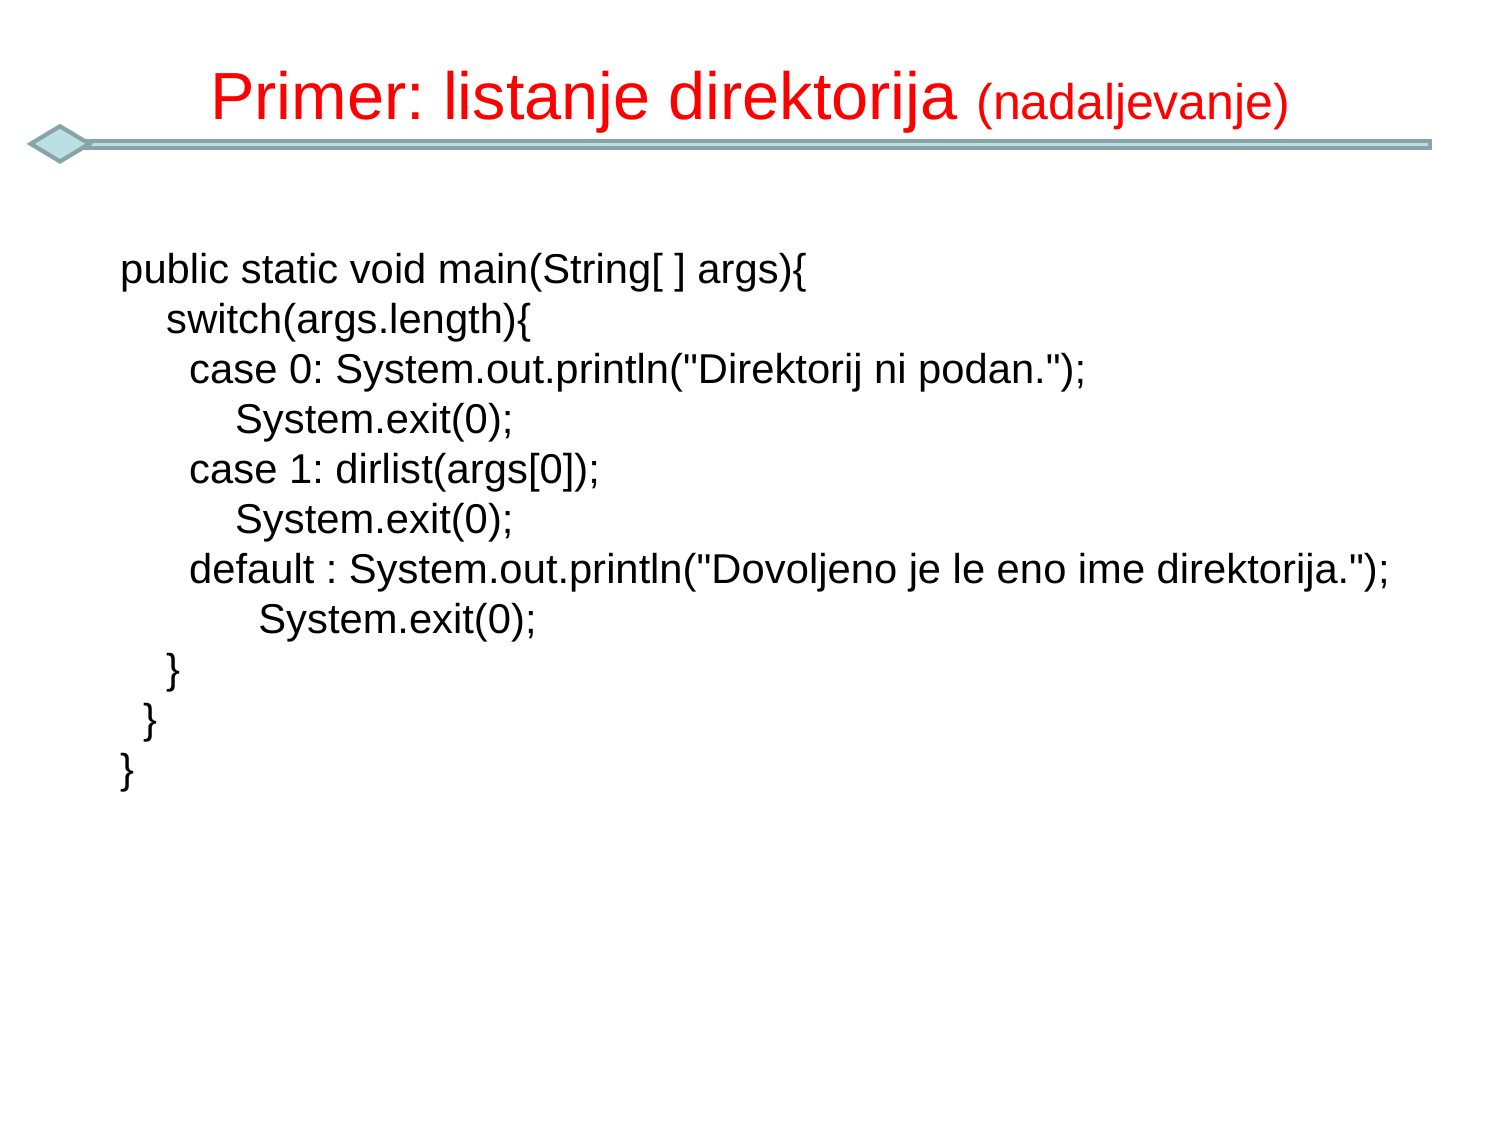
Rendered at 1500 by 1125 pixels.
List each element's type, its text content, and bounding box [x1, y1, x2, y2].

text_box public static void main(String[ ] args){ switch(args.length){ case 0: System.out.println("Direktorij ni podan."); System.exit(0); case 1: dirlist(args[0]); System.exit(0); default : System.out.println("Dovoljeno je le eno ime direktorija."); System.exit(0); } } } [105, 234, 1500, 851]
title Primer: listanje direktorija (nadaljevanje) [75, 45, 1426, 141]
